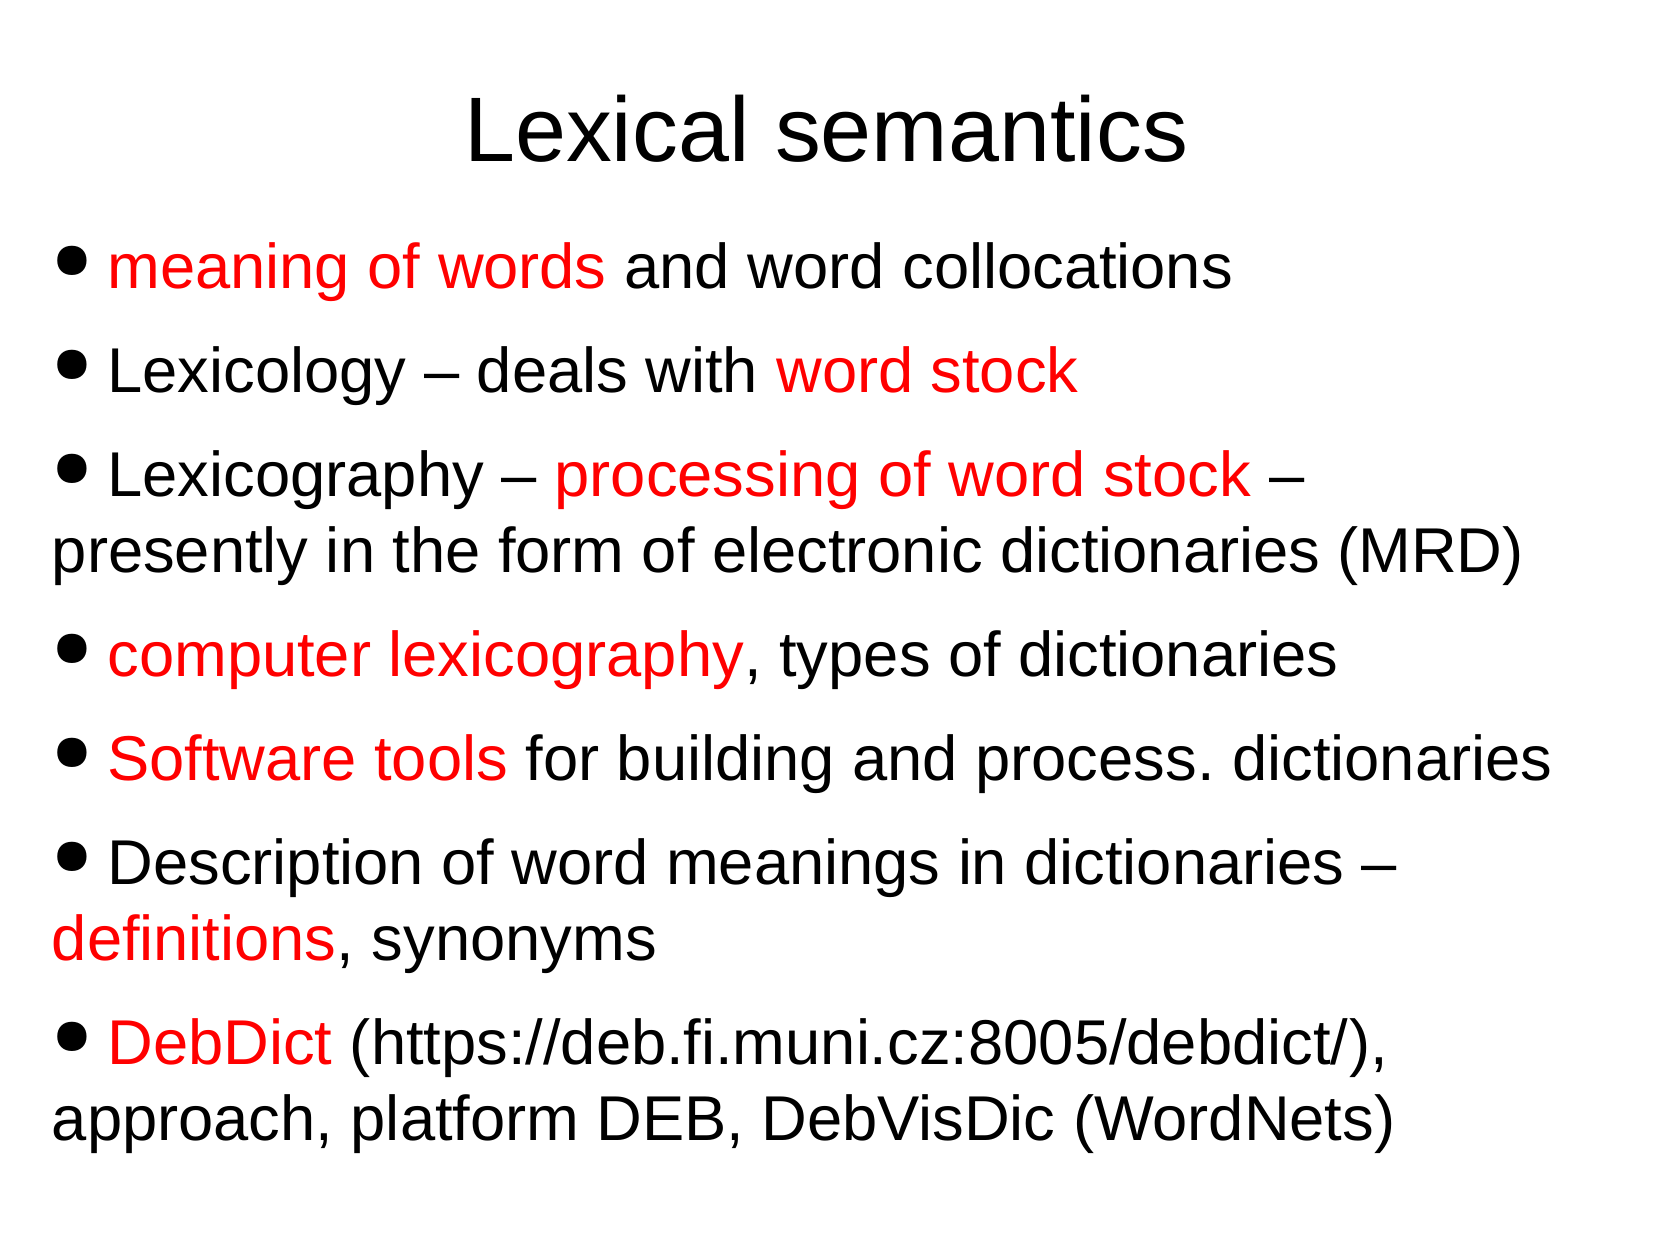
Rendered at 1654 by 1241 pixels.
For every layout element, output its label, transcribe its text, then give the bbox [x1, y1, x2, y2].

title Lexical semantics [82, 49, 1571, 201]
list meaning of words and word collocations Lexicology – deals with word stock Lexicography – processing of word stock – presently in the form of electronic dictionaries (MRD) computer lexicography, types of dictionaries Software tools for building and process. dictionaries Description of word meanings in dictionaries – definitions, synonyms DebDict (https://deb.fi.muni.cz:8005/debdict/), approach, platform DEB, DebVisDic (WordNets) [51, 225, 1579, 1216]
